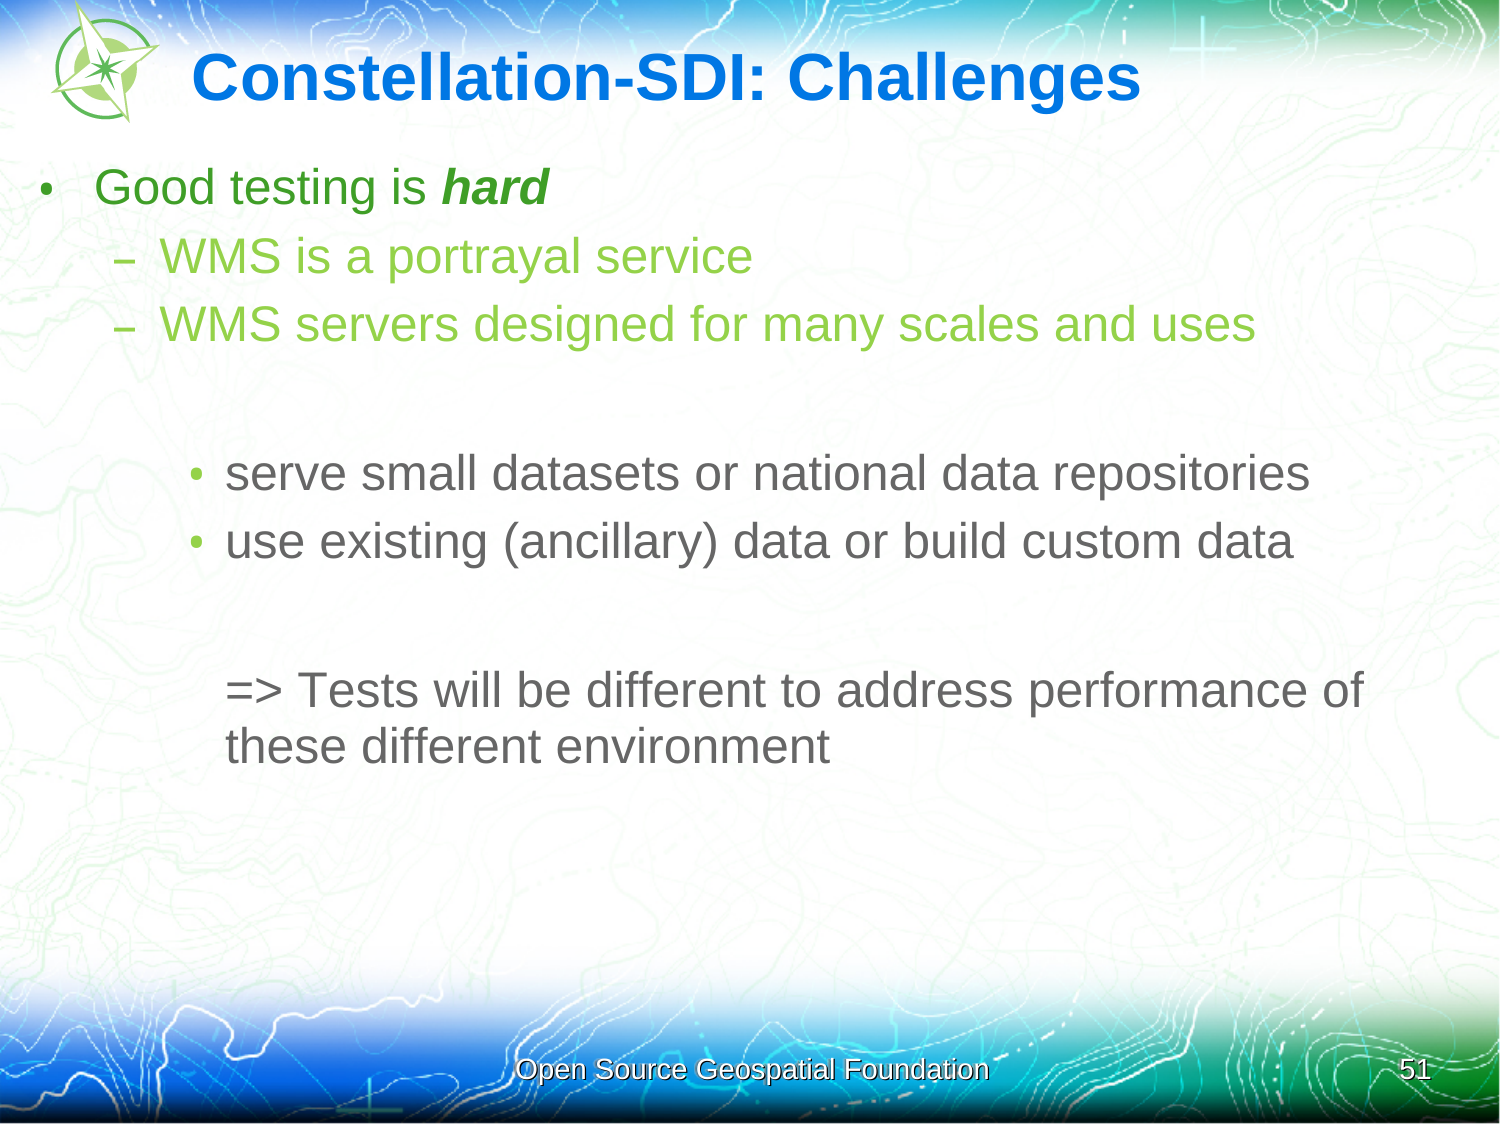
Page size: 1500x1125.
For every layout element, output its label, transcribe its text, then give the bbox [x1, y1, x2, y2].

title Constellation-SDI: Challenges [177, 26, 1477, 128]
picture [0, 0, 1500, 1125]
list Good testing is hard WMS is a portrayal service WMS servers designed for many scales and uses serve small datasets or national data repositories use existing (ancillary) data or build custom data => Tests will be different to address performance of these different environment [22, 152, 1470, 895]
